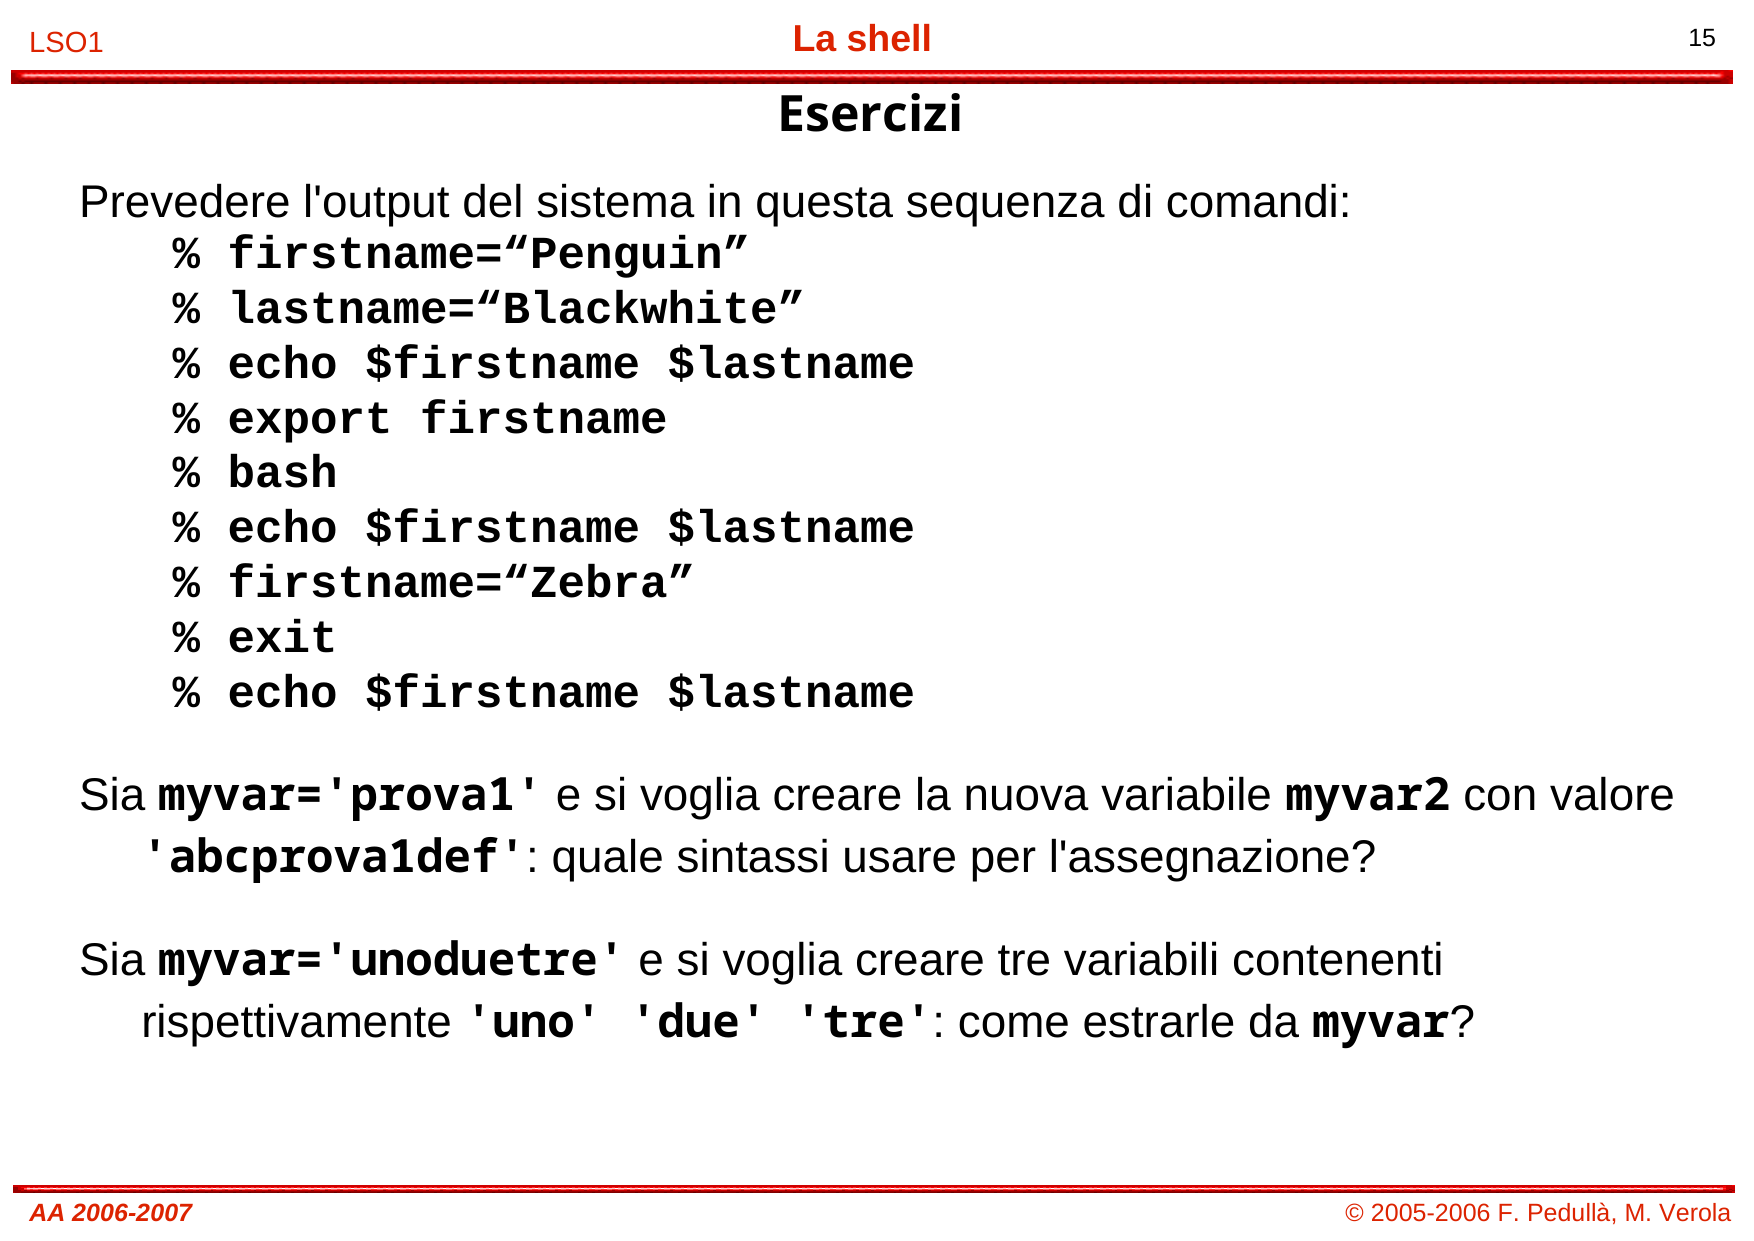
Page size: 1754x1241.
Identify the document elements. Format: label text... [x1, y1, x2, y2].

picture [1002, 70, 1733, 84]
title Esercizi [739, 66, 1002, 162]
list Prevedere l'output del sistema in questa sequenza di comandi: % firstname=“Penguin” % lastname=“Blackwhite” % echo $firstname $lastname % export firstname % bash % echo $firstname $lastname % firstname=“Zebra” % exit % echo $firstname $lastname Sia myvar='prova1' e si voglia creare la nuova variabile myvar2 con valore 'abcprova1def': quale sintassi usare per l'assegnazione? Sia myvar='unoduetre' e si voglia creare tre variabili contenenti rispettivamente 'uno' 'due' 'tre': come estrarle da myvar? [64, 165, 1702, 1072]
picture [11, 70, 739, 84]
picture [13, 1185, 1735, 1193]
